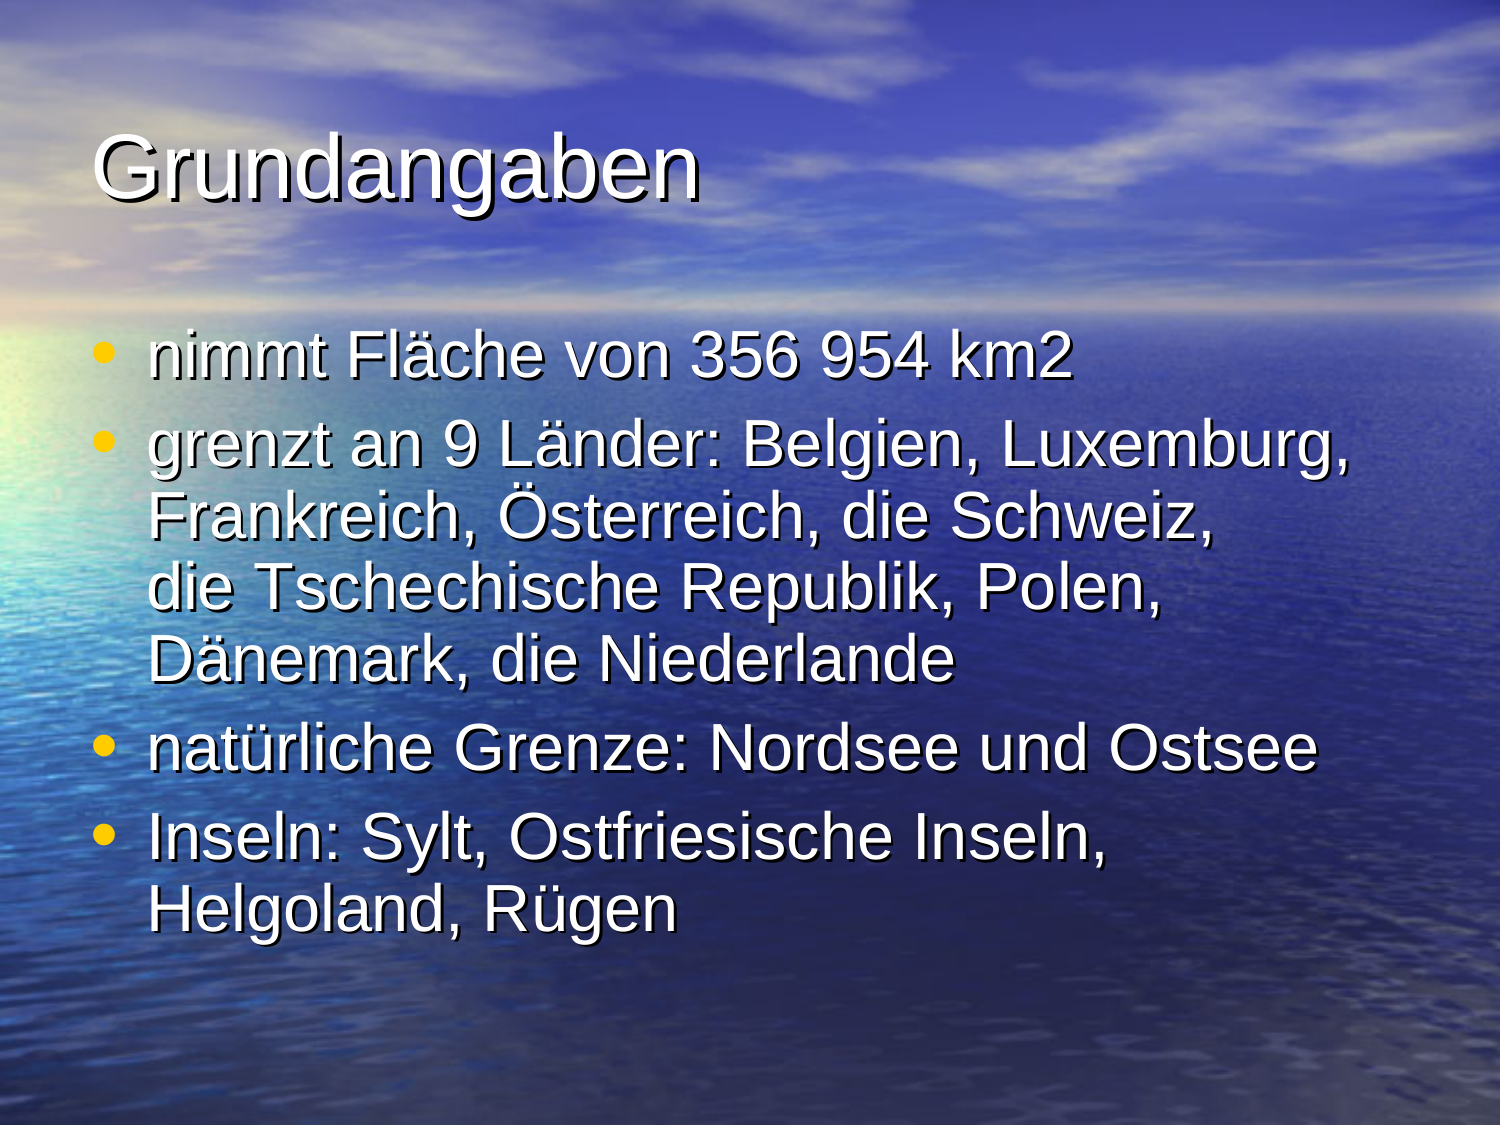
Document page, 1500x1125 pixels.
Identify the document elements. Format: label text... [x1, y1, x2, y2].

picture [0, 0, 1500, 1125]
title Grundangaben [75, 47, 1426, 276]
list nimmt Fläche von 356 954 km2 grenzt an 9 Länder: Belgien, Luxemburg, Frankreich, Österreich, die Schweiz, die Tschechische Republik, Polen, Dänemark, die Niederlande natürliche Grenze: Nordsee und Ostsee Inseln: Sylt, Ostfriesische Inseln, Helgoland, Rügen [75, 312, 1426, 988]
